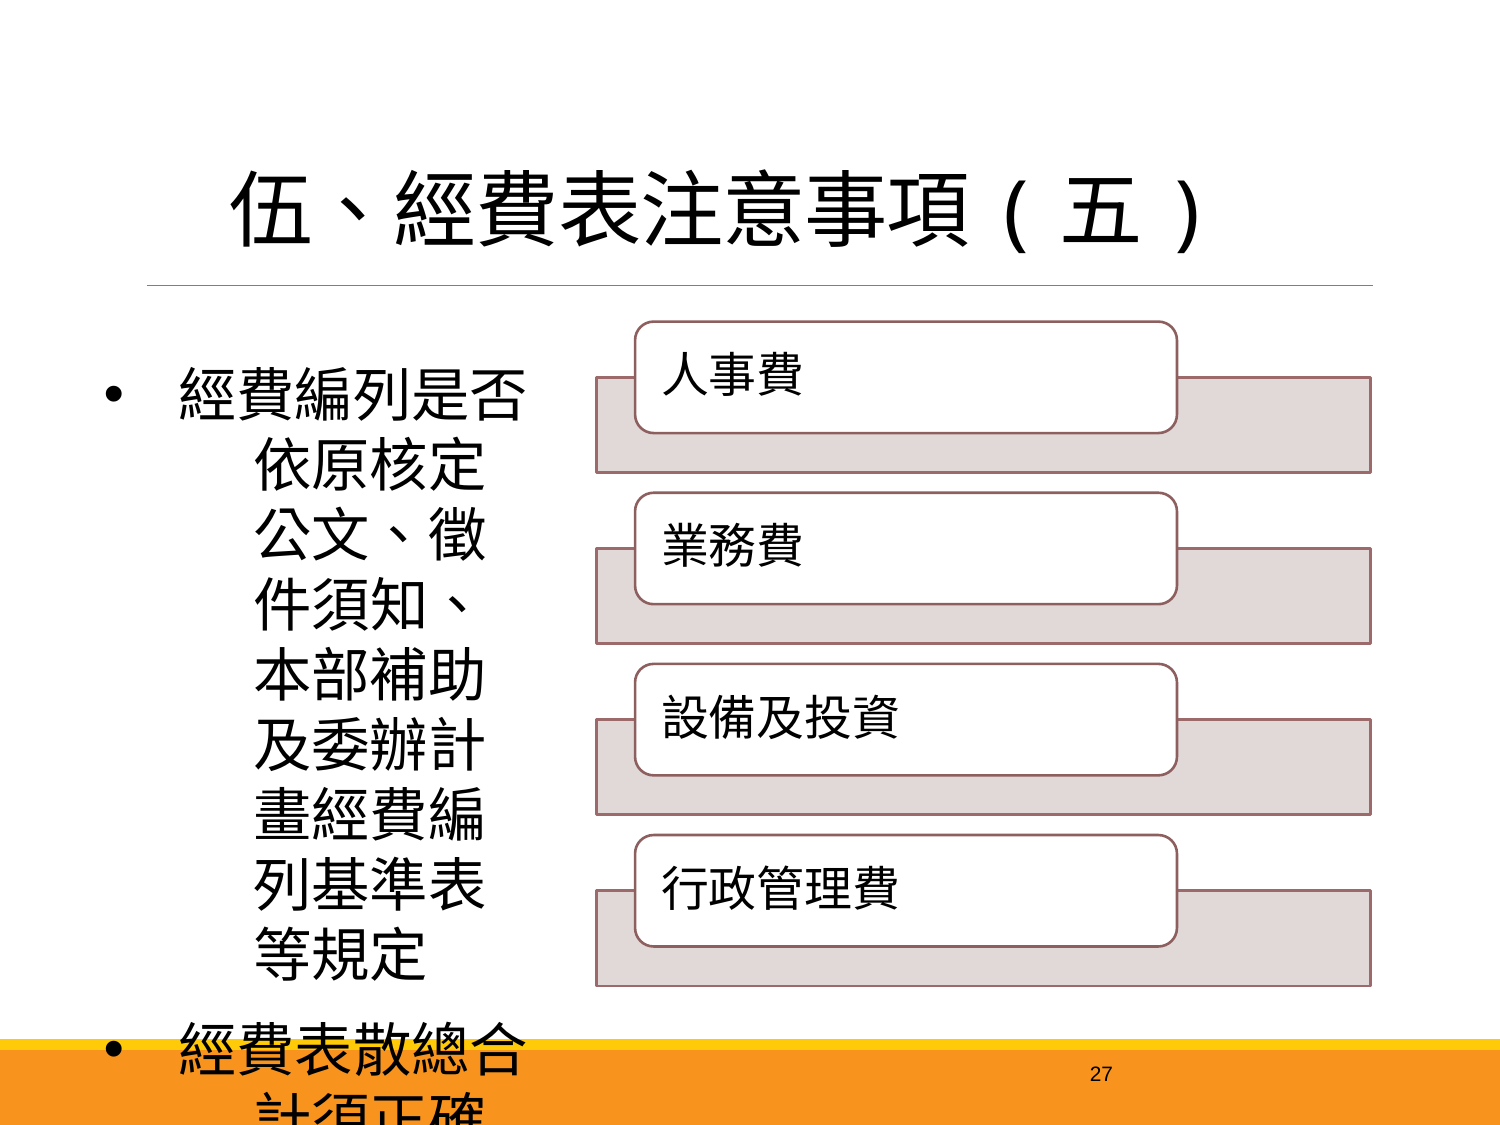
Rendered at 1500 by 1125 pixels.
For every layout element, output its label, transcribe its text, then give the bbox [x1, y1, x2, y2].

text_box 人事費 [635, 321, 1177, 434]
text_box [596, 891, 1371, 986]
text_box [596, 377, 1371, 472]
title 伍、經費表注意事項(五) [112, 87, 1331, 265]
text_box 27 [1074, 1042, 1426, 1103]
text_box [596, 720, 1371, 815]
text_box 經費編列是否依原核定公文、徵件須知、本部補助及委辦計畫經費編列基準表等規定 經費表散總合計須正確 [88, 350, 550, 957]
text_box 行政管理費 [635, 835, 1177, 947]
text_box 設備及投資 [635, 663, 1177, 776]
text_box 業務費 [635, 492, 1177, 605]
text_box [596, 548, 1371, 644]
